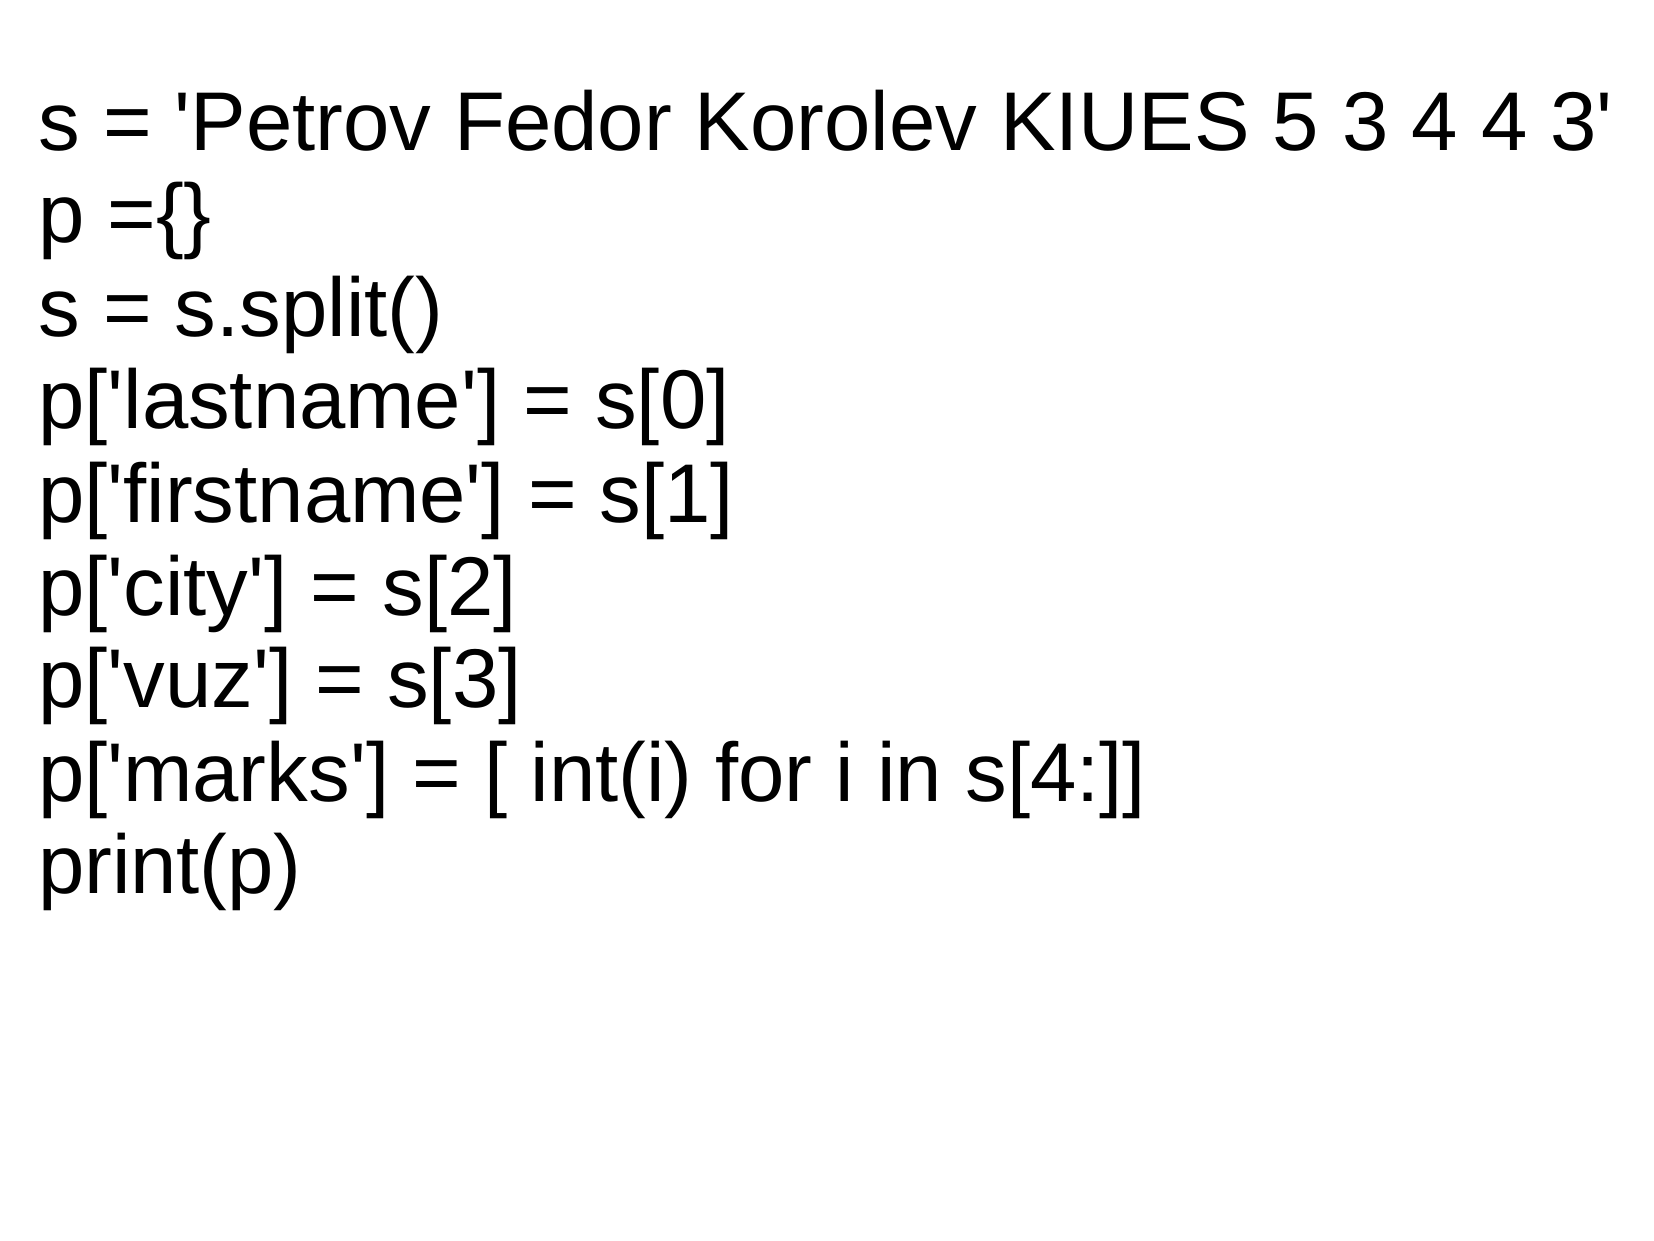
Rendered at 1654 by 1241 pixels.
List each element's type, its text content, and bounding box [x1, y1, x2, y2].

text_box s = 'Petrov Fedor Korolev KIUES 5 3 4 4 3' p ={} s = s.split() p['lastname'] = s[0] p['firstname'] = s[1] p['city'] = s[2] p['vuz'] = s[3] p['marks'] = [ int(i) for i in s[4:]] print(p) [23, 67, 1654, 1170]
